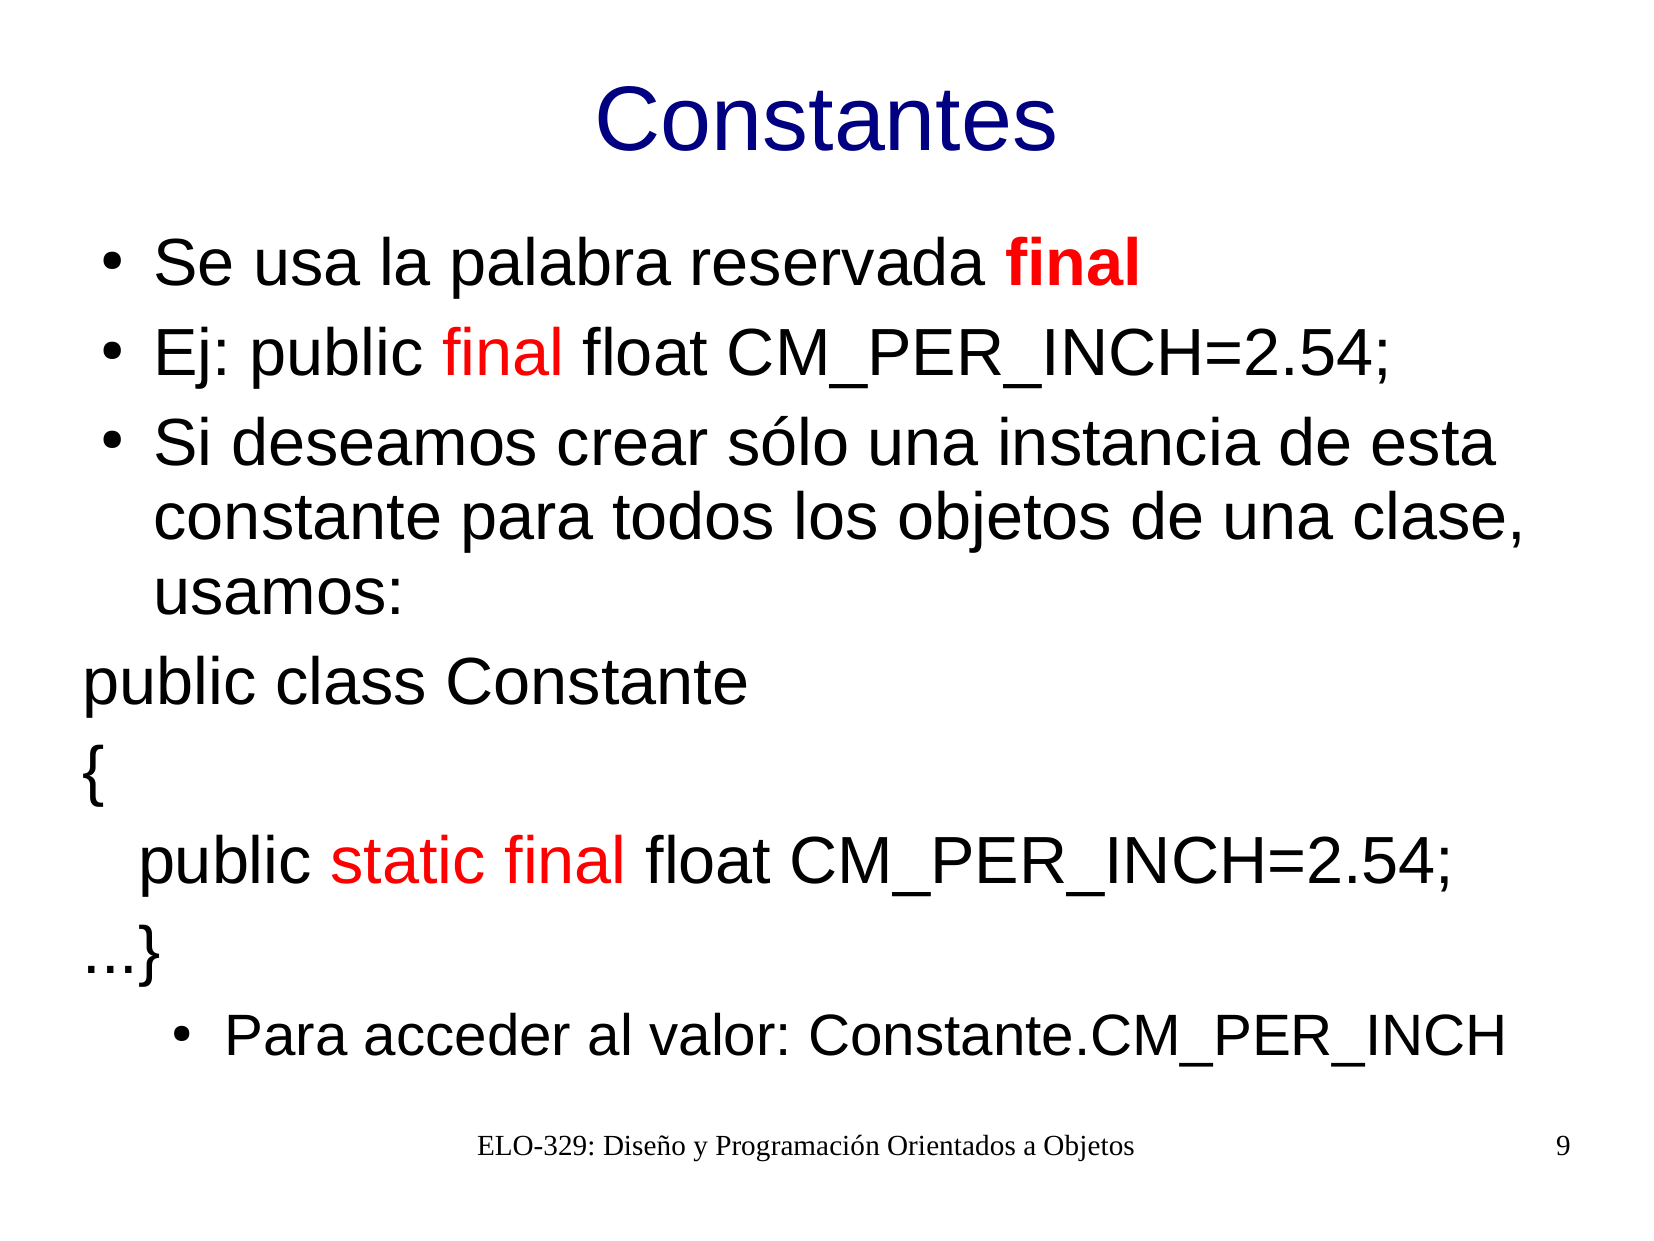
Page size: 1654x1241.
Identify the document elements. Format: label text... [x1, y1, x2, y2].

title Constantes [82, 56, 1571, 181]
list Se usa la palabra reservada final Ej: public final float CM_PER_INCH=2.54; Si deseamos crear sólo una instancia de esta constante para todos los objetos de una clase, usamos: public class Constante { public static final float CM_PER_INCH=2.54; ...} Para acceder al valor: Constante.CM_PER_INCH [82, 225, 1571, 1126]
